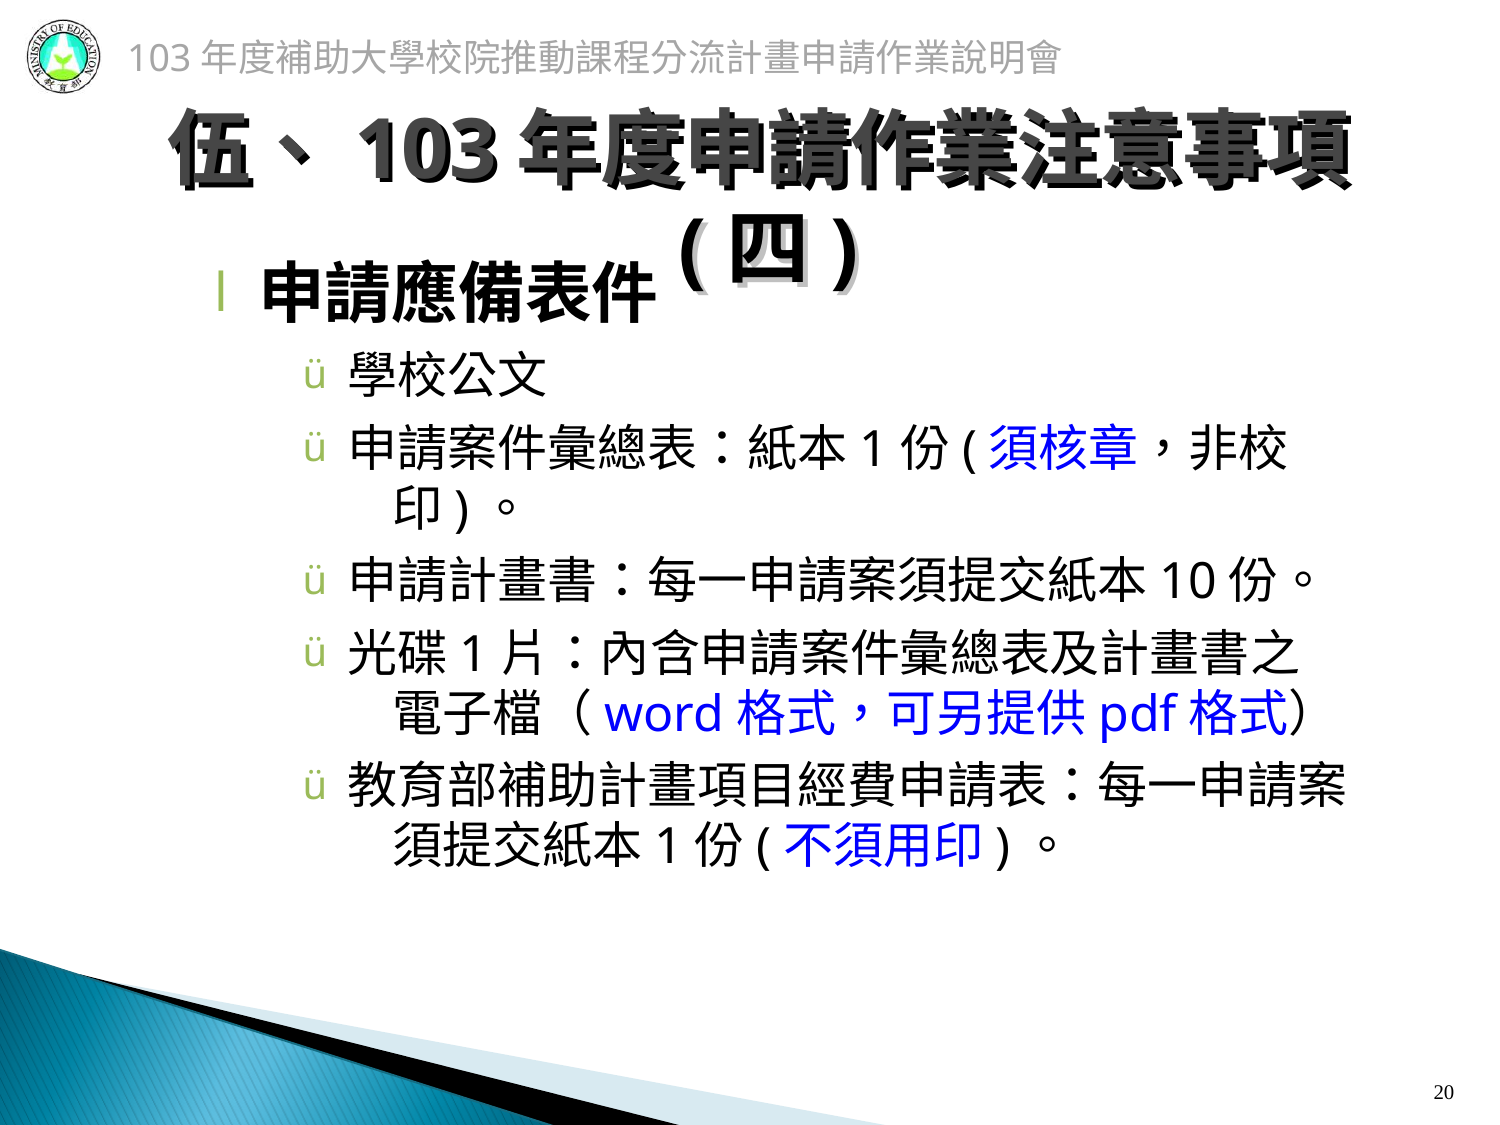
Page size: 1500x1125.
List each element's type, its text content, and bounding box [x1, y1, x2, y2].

picture [17, 19, 102, 96]
text_box 伍、103年度申請作業注意事項(四) [112, 87, 1426, 209]
text_box 103年度補助大學校院推動課程分流計畫申請作業說明會 [112, 26, 1436, 88]
text_box 申請應備表件 學校公文 申請案件彙總表：紙本1份(須核章，非校印)。 申請計畫書：每一申請案須提交紙本10份。 光碟1片：內含申請案件彙總表及計畫書之電子檔（word格式，可另提供pdf格式） 教育部補助計畫項目經費申請表：每一申請案須提交紙本1份(不須用印)。 [112, 243, 1365, 827]
text_box 20 [1418, 1051, 1479, 1112]
